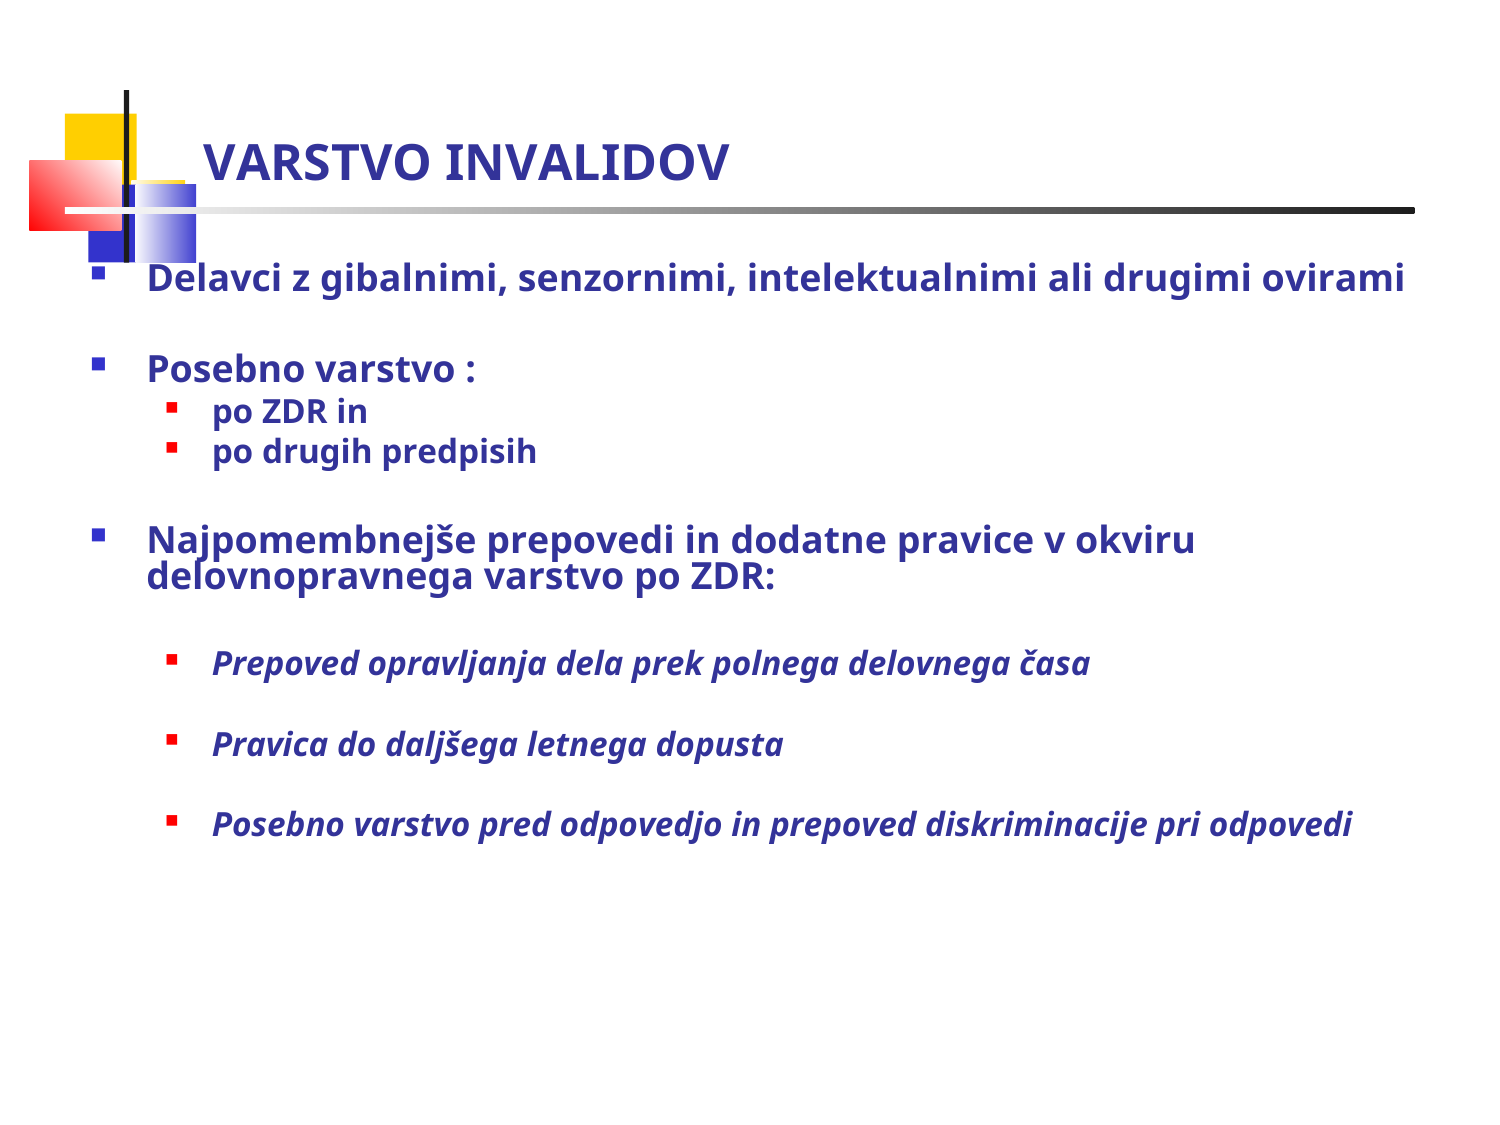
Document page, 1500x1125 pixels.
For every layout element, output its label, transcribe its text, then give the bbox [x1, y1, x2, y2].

title VARSTVO INVALIDOV [188, 35, 1468, 199]
list Delavci z gibalnimi, senzornimi, intelektualnimi ali drugimi ovirami Posebno varstvo : po ZDR in po drugih predpisih Najpomembnejše prepovedi in dodatne pravice v okviru delovnopravnega varstvo po ZDR: Prepoved opravljanja dela prek polnega delovnega časa Pravica do daljšega letnega dopusta Posebno varstvo pred odpovedjo in prepoved diskriminacije pri odpovedi [75, 255, 1426, 1005]
